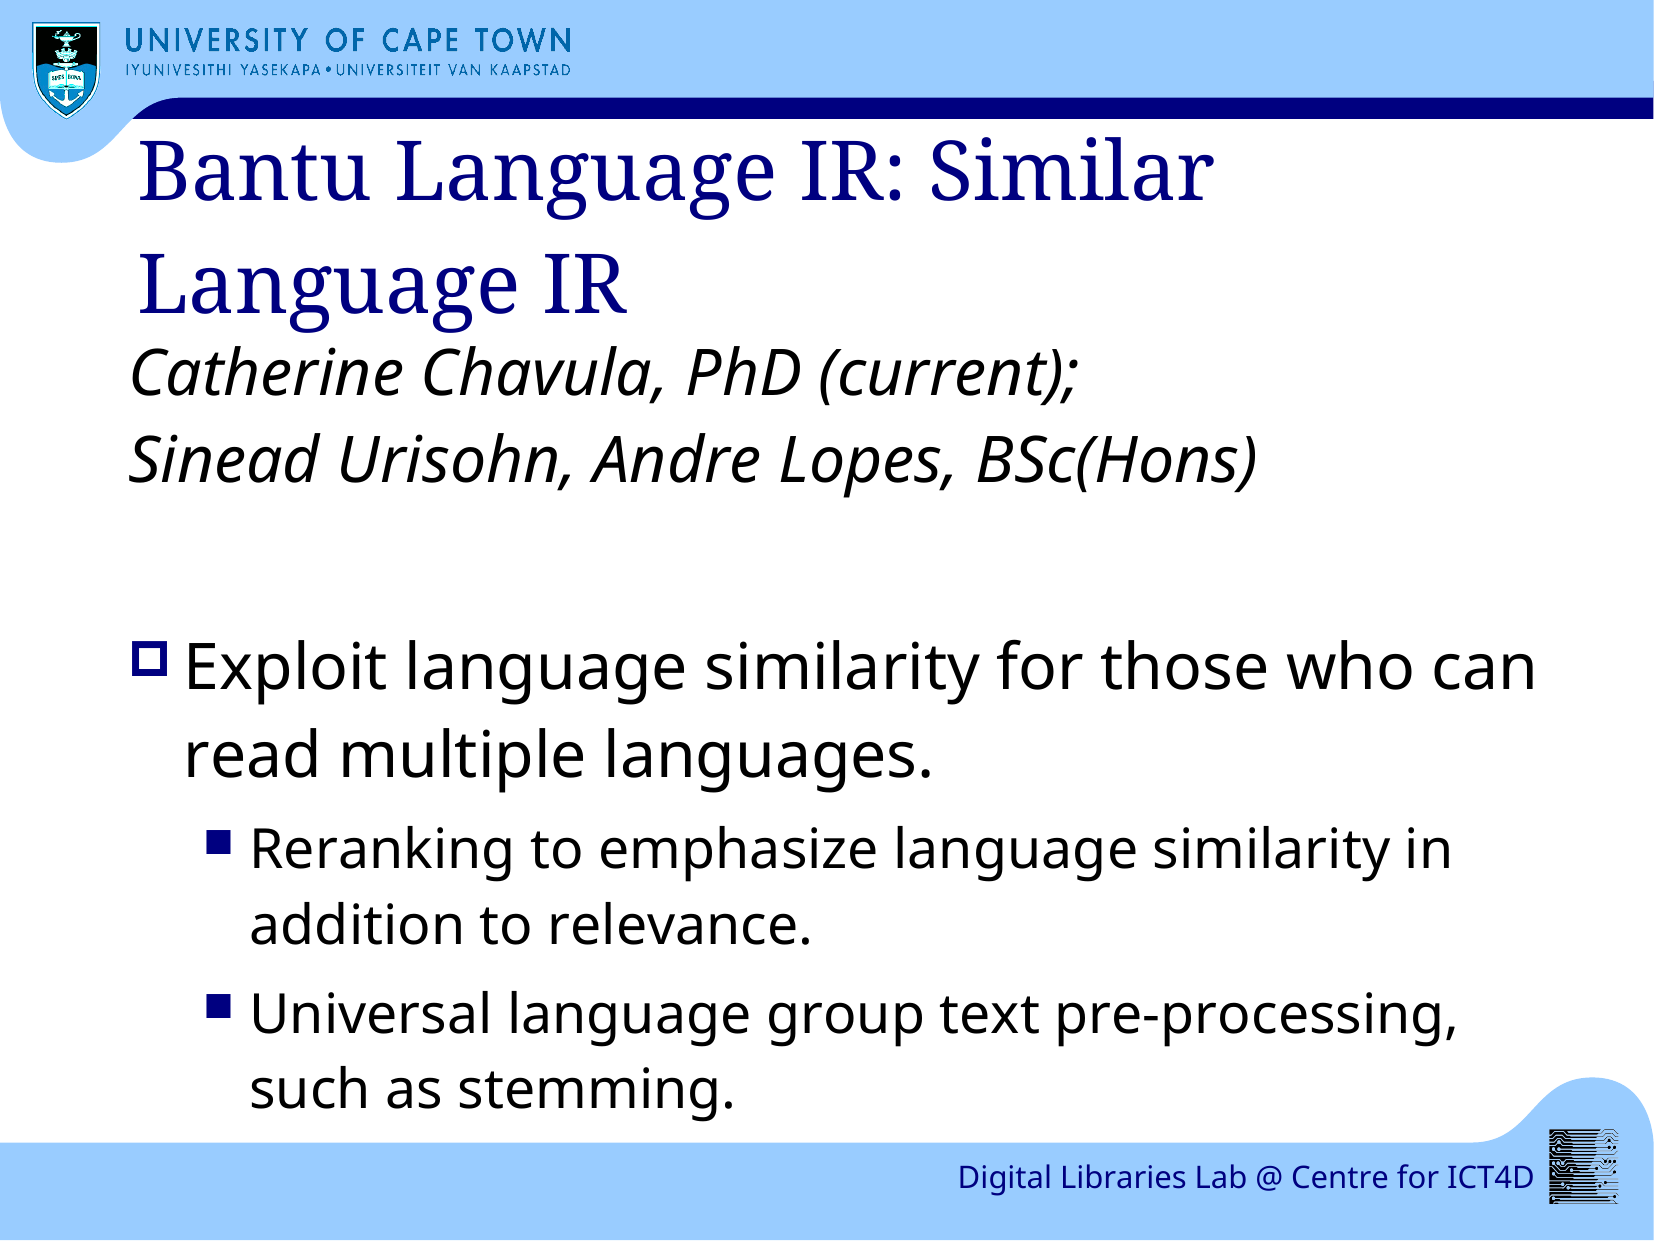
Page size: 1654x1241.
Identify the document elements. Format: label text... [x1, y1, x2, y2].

picture [122, 25, 573, 78]
picture [1549, 1129, 1619, 1204]
picture [32, 22, 101, 120]
list Catherine Chavula, PhD (current); Sinead Urisohn, Andre Lopes, BSc(Hons) Exploit language similarity for those who can read multiple languages. Reranking to emphasize language similarity in addition to relevance. Universal language group text pre-processing, such as stemming. [128, 326, 1597, 1046]
title Bantu Language IR: Similar Language IR [137, 155, 1598, 296]
